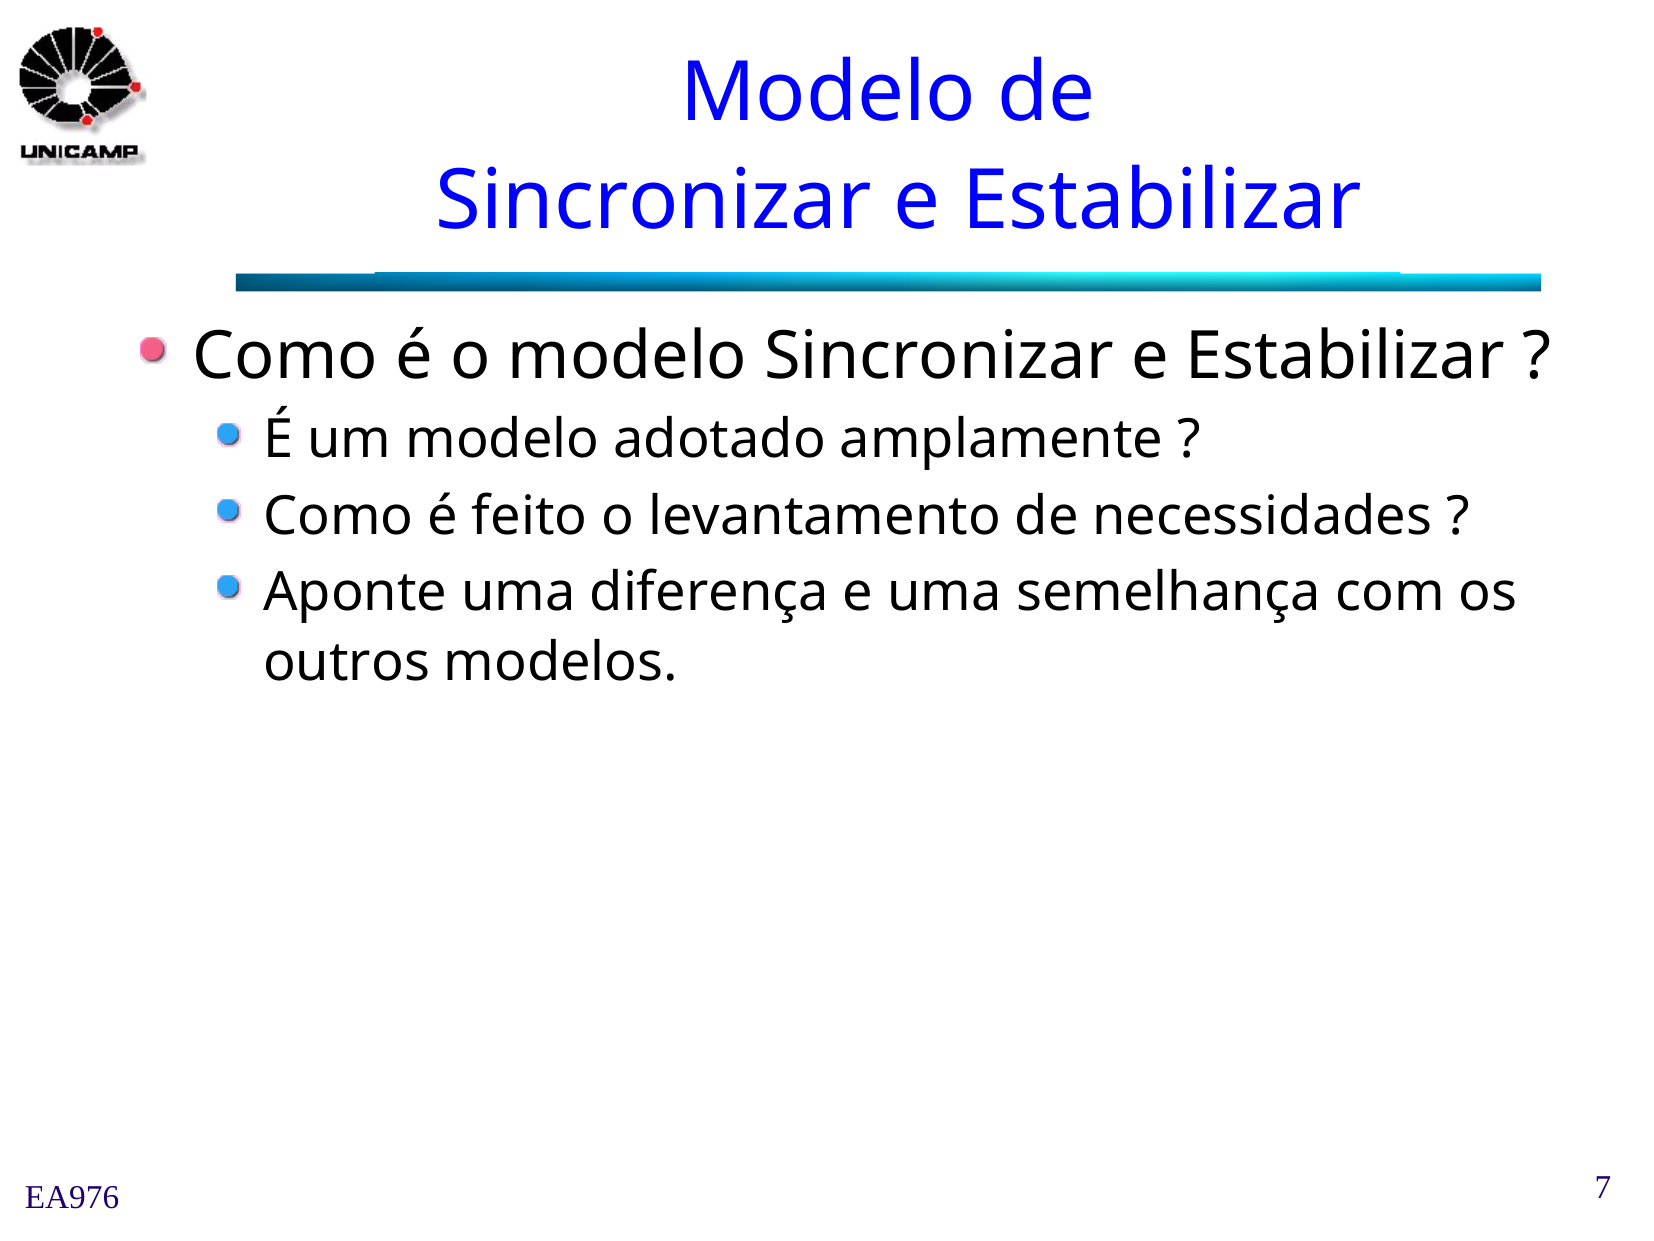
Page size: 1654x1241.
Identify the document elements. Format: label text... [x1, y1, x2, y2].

picture [125, 272, 1654, 295]
list Como é o modelo Sincronizar e Estabilizar ? É um modelo adotado amplamente ? Como é feito o levantamento de necessidades ? Aponte uma diferença e uma semelhança com os outros modelos. [121, 309, 1595, 1182]
title Modelo de Sincronizar e Estabilizar [264, 57, 1534, 250]
